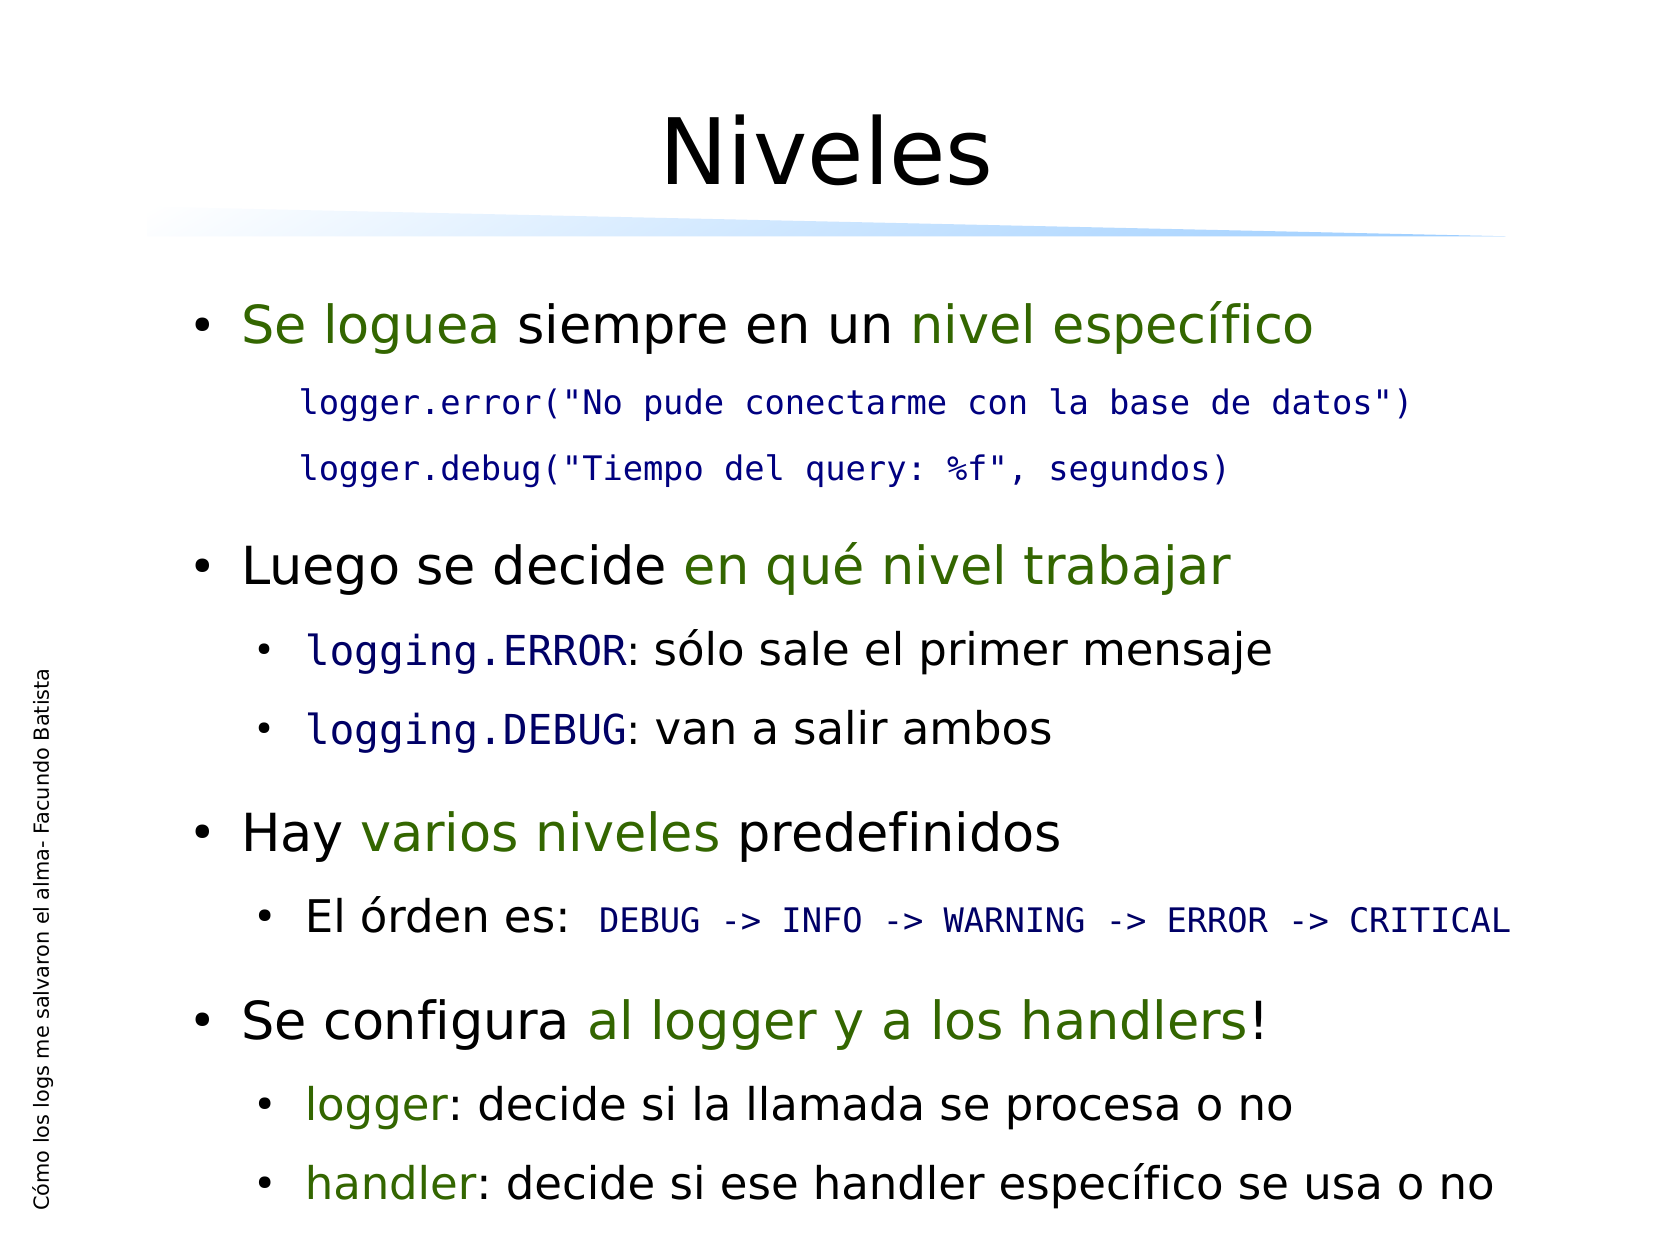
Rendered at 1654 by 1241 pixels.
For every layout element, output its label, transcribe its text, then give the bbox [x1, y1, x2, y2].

title Niveles [82, 49, 1571, 257]
list Se loguea siempre en un nivel específico logger.error("No pude conectarme con la base de datos") logger.debug("Tiempo del query: %f", segundos) Luego se decide en qué nivel trabajar logging.ERROR: sólo sale el primer mensaje logging.DEBUG: van a salir ambos Hay varios niveles predefinidos El órden es: DEBUG -> INFO -> WARNING -> ERROR -> CRITICAL Se configura al logger y a los handlers! logger: decide si la llamada se procesa o no handler: decide si ese handler específico se usa o no [177, 295, 1625, 1211]
